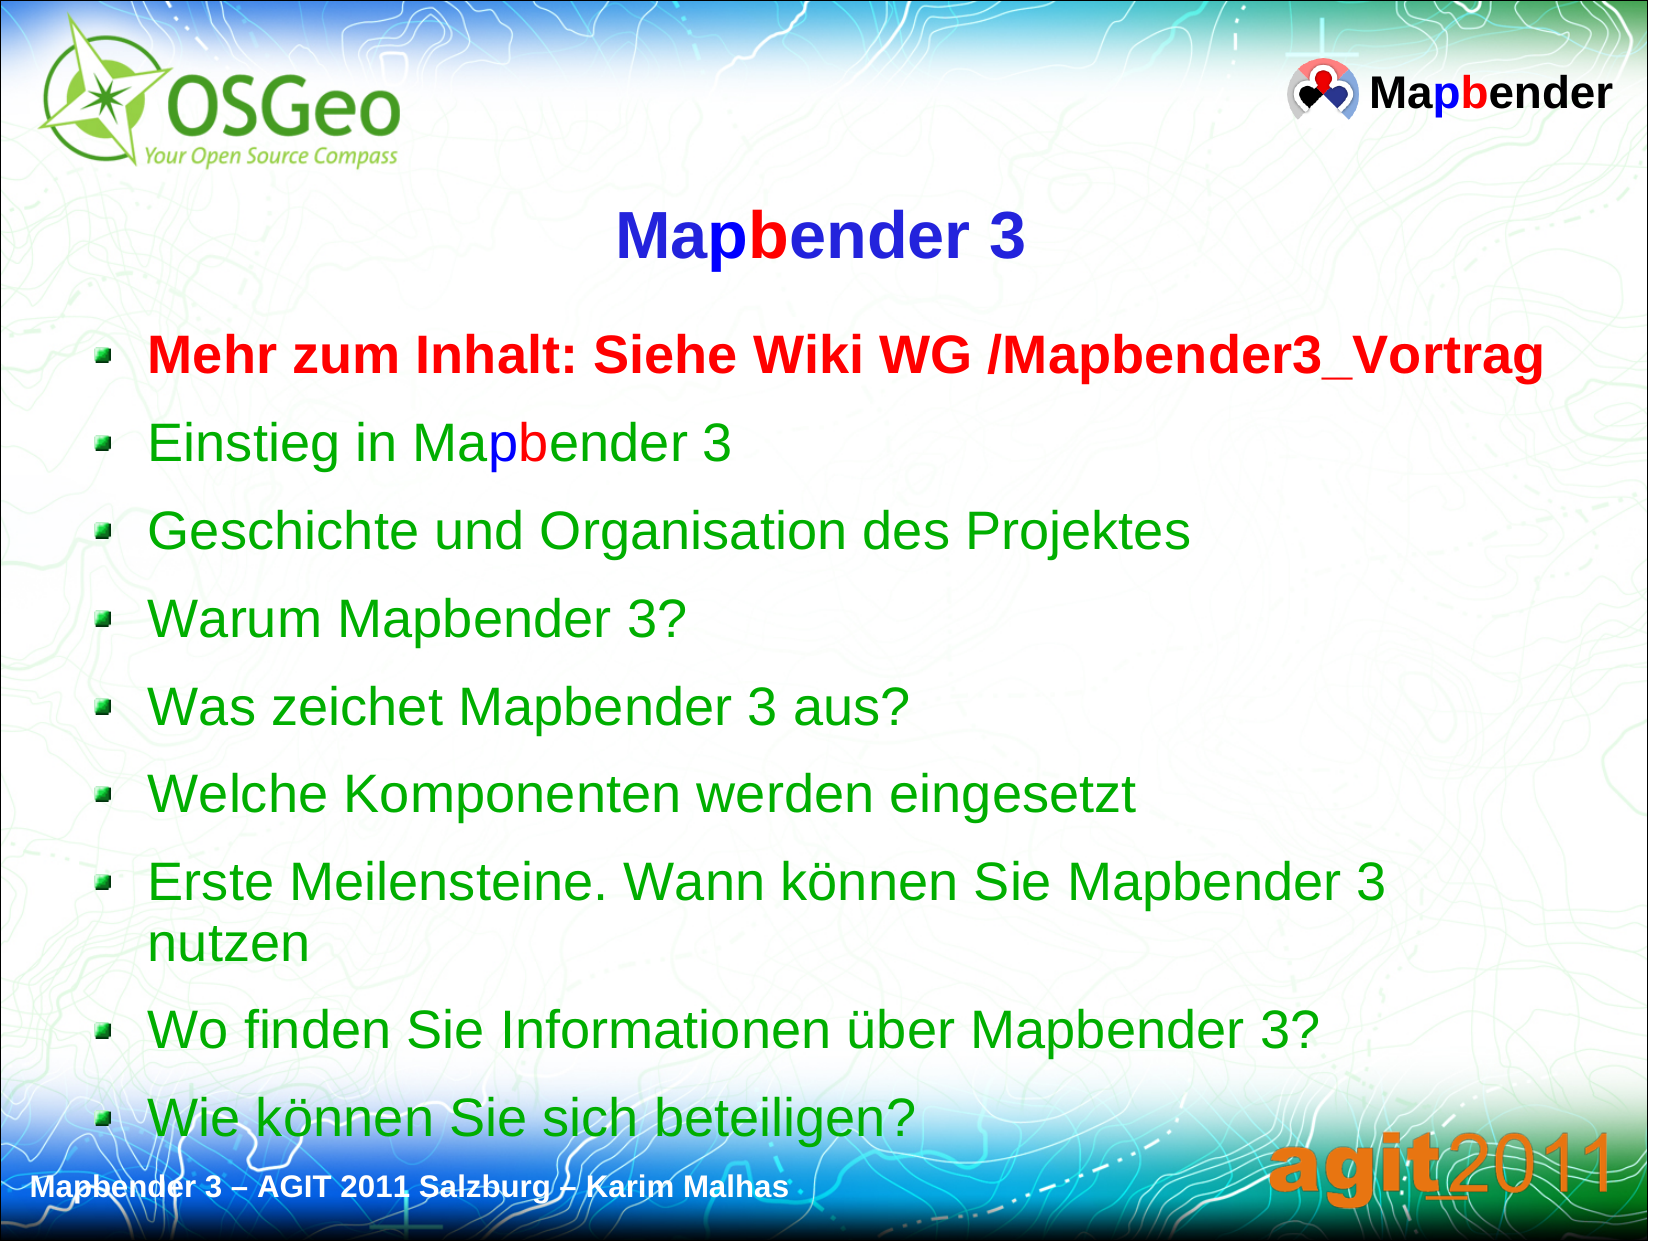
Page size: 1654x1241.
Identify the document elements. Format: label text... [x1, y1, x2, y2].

picture [1, 1, 1647, 1240]
list Mehr zum Inhalt: Siehe Wiki WG /Mapbender3_Vortrag Einstieg in Mapbender 3 Geschichte und Organisation des Projektes Warum Mapbender 3? Was zeichet Mapbender 3 aus? Welche Komponenten werden eingesetzt Erste Meilensteine. Wann können Sie Mapbender 3 nutzen Wo finden Sie Informationen über Mapbender 3? Wie können Sie sich beteiligen? [76, 324, 1565, 1241]
title Mapbender 3 [76, 147, 1565, 323]
